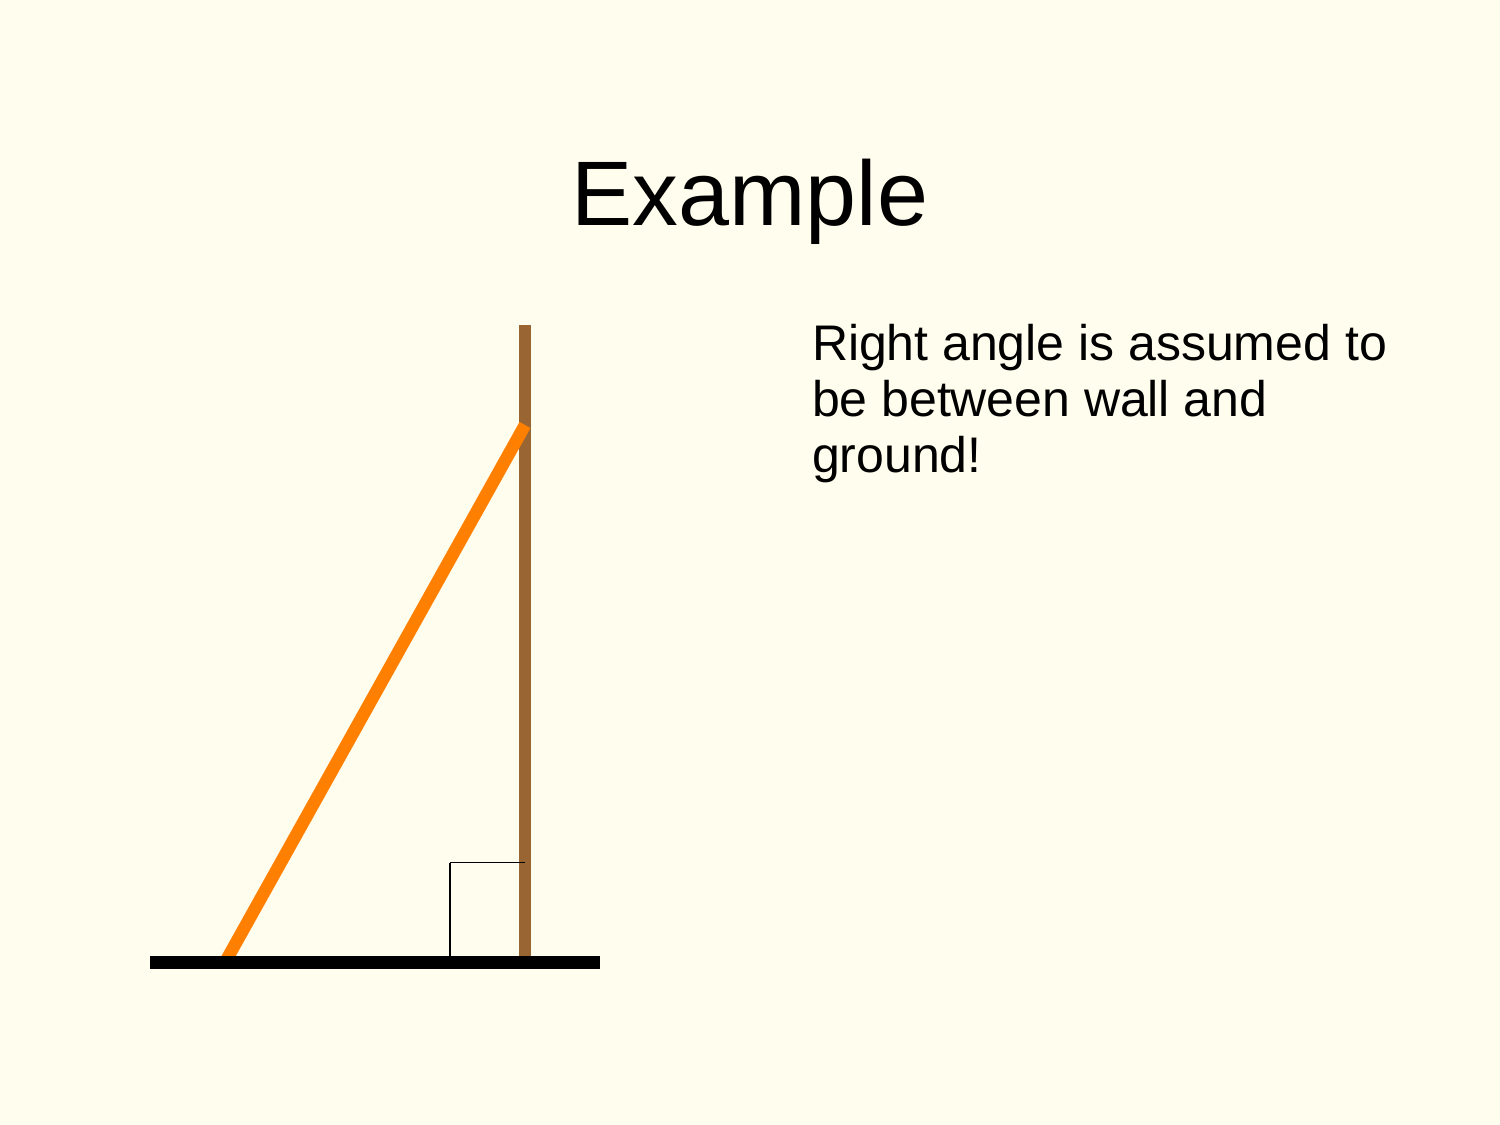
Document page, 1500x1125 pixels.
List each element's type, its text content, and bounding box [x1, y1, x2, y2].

text_box Right angle is assumed to be between wall and ground! [797, 307, 1438, 491]
title Example [112, 99, 1388, 288]
